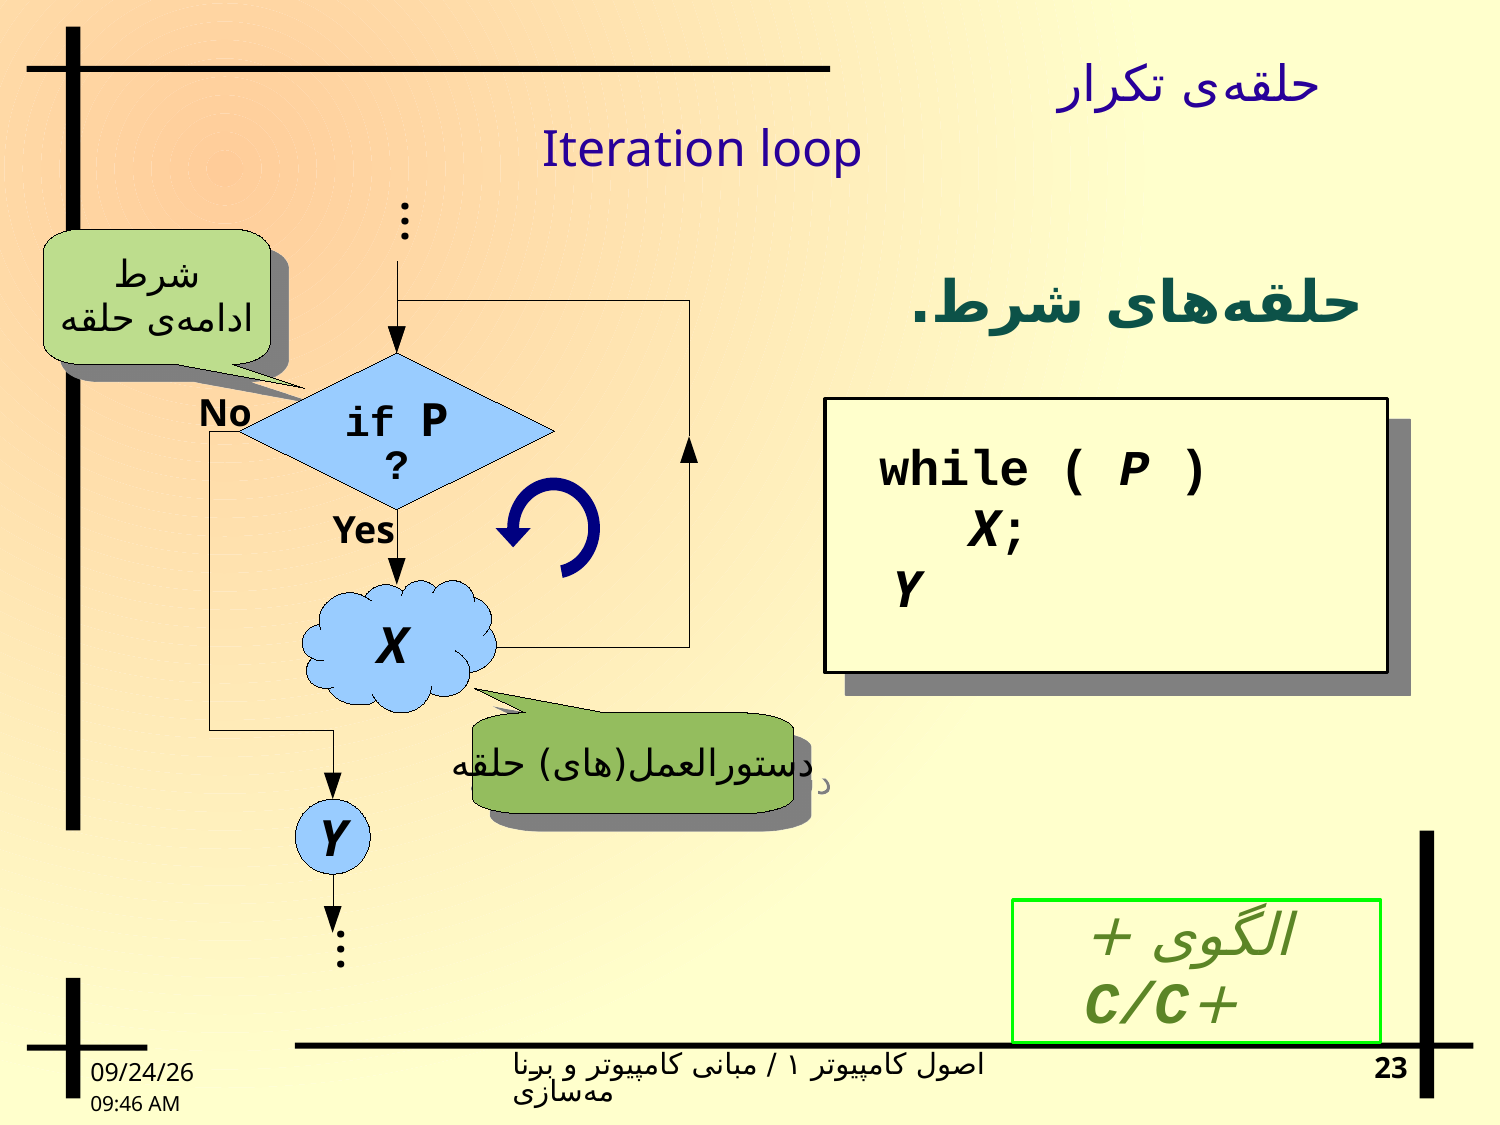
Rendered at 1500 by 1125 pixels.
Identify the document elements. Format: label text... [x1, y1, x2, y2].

text_box شرط ادامه‌ی حلقه [43, 229, 305, 389]
text_box No [183, 378, 260, 438]
list حلقه‌های شرط. [819, 268, 1418, 360]
list الگوی ++C/C [1012, 900, 1381, 995]
text_box if P ? [252, 353, 555, 506]
text_box ... [334, 927, 338, 988]
text_box Yes [317, 495, 405, 555]
text_box دستورالعمل(های) حلقه [472, 688, 794, 814]
text_box Y [295, 799, 371, 875]
text_box [495, 477, 600, 578]
text_box X [302, 580, 497, 713]
list while ( P ) X; Y [825, 398, 1388, 673]
title حلقه‌ی تکرار Iteration loop [62, 58, 1344, 178]
